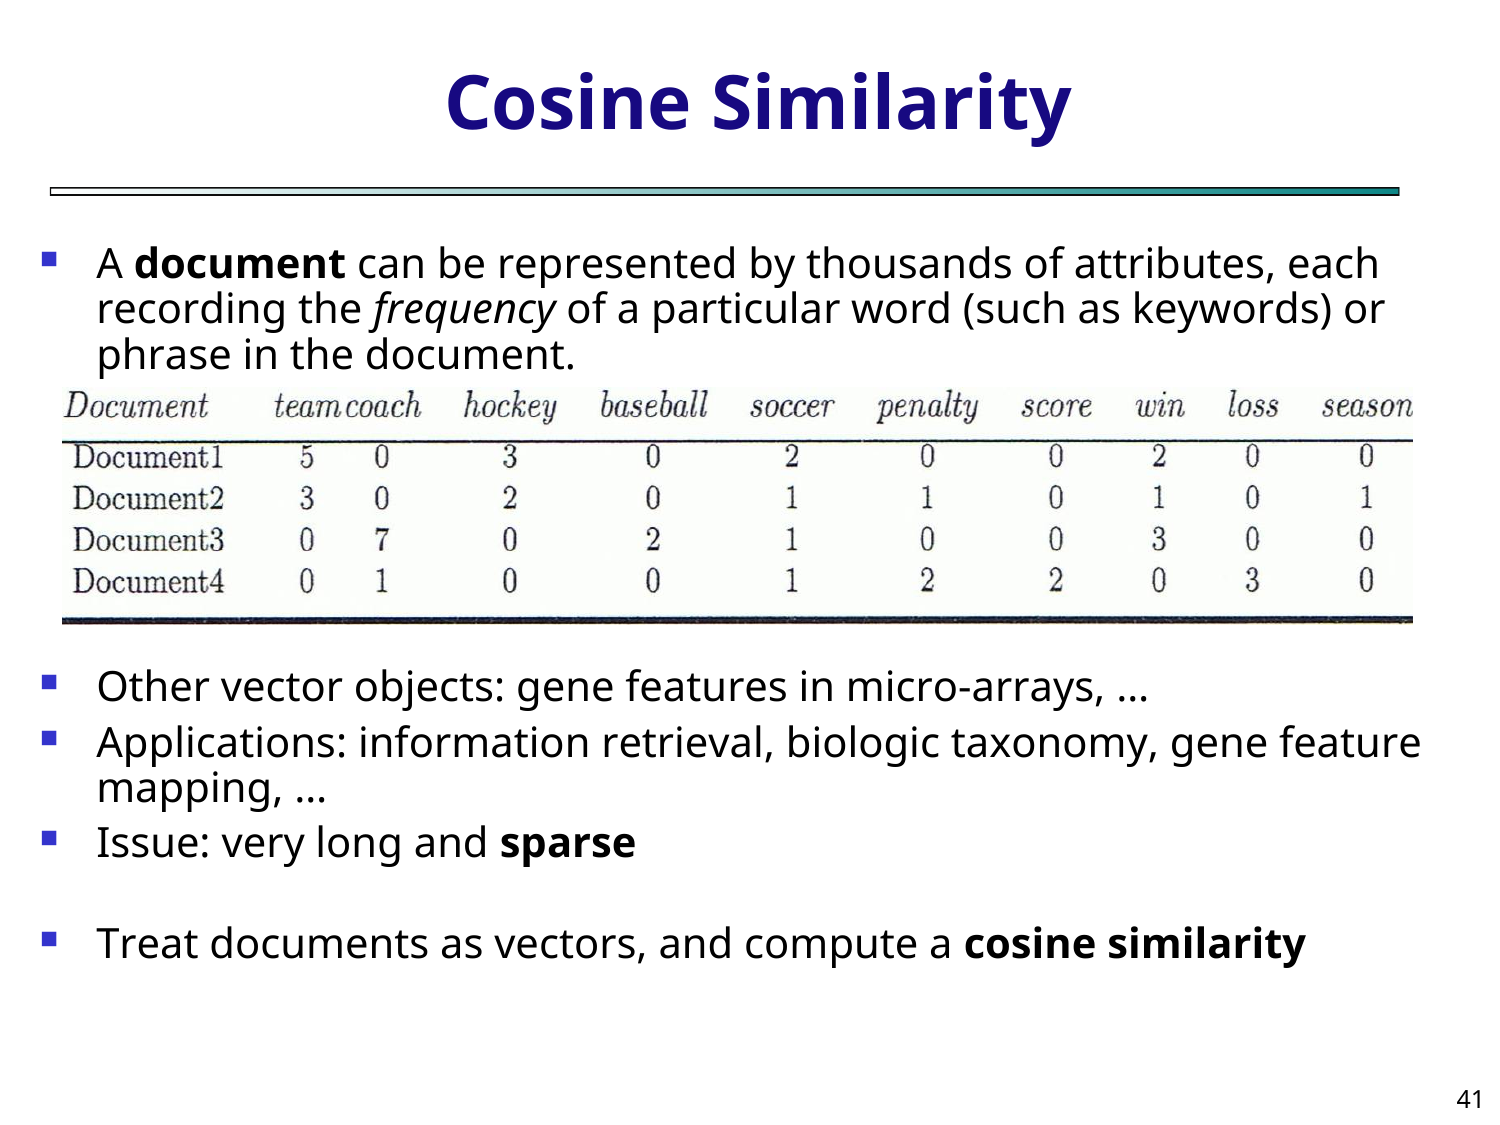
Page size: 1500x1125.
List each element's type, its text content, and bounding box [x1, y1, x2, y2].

list A document can be represented by thousands of attributes, each recording the frequency of a particular word (such as keywords) or phrase in the document. Other vector objects: gene features in micro-arrays, … Applications: information retrieval, biologic taxonomy, gene feature mapping, … Issue: very long and sparse Treat documents as vectors, and compute a cosine similarity [24, 174, 1463, 1038]
picture [62, 387, 1413, 625]
title Cosine Similarity [123, 47, 1375, 153]
text_box 34 [1187, 1062, 1500, 1125]
